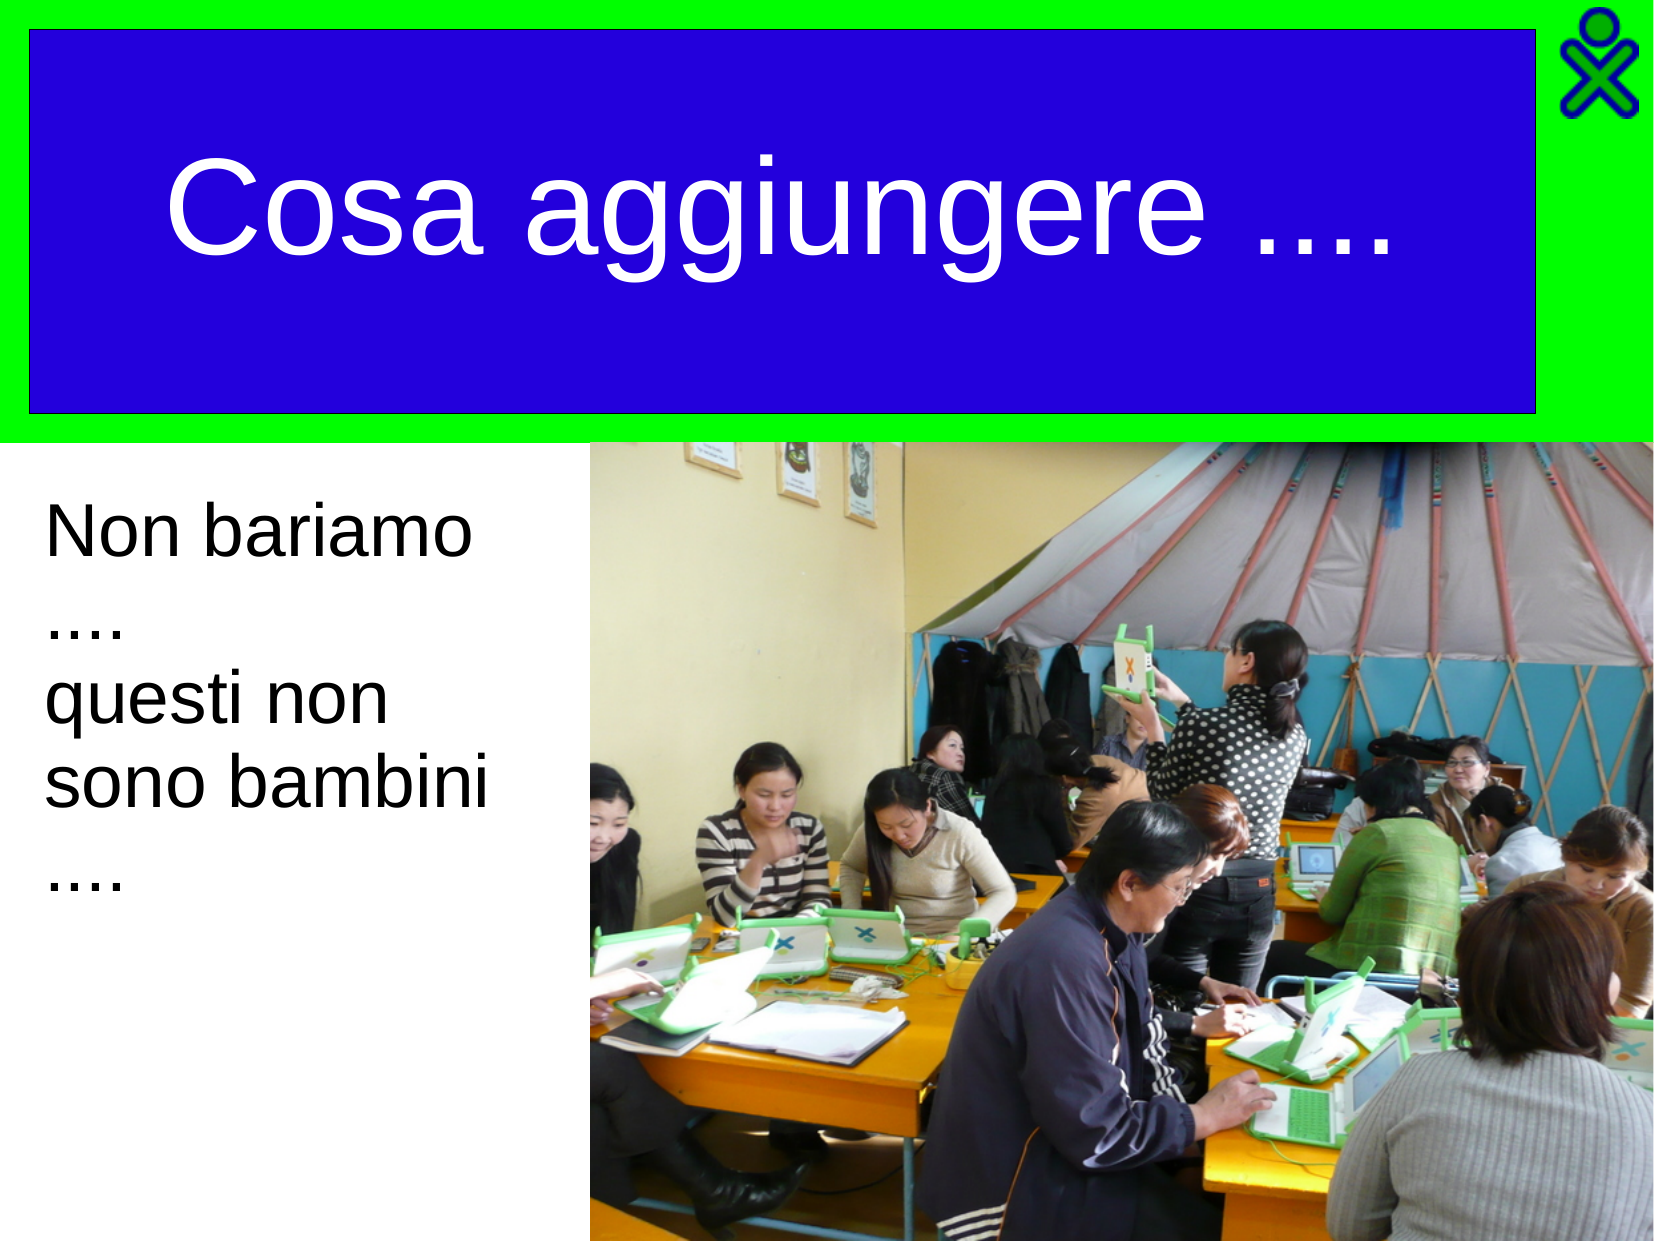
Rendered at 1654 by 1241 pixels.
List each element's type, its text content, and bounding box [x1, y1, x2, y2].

text_box Non bariamo .... questi non sono bambini .... [29, 480, 527, 916]
picture [1559, 7, 1639, 119]
title Cosa aggiungere .... [59, 7, 1506, 407]
picture [590, 442, 1654, 1241]
